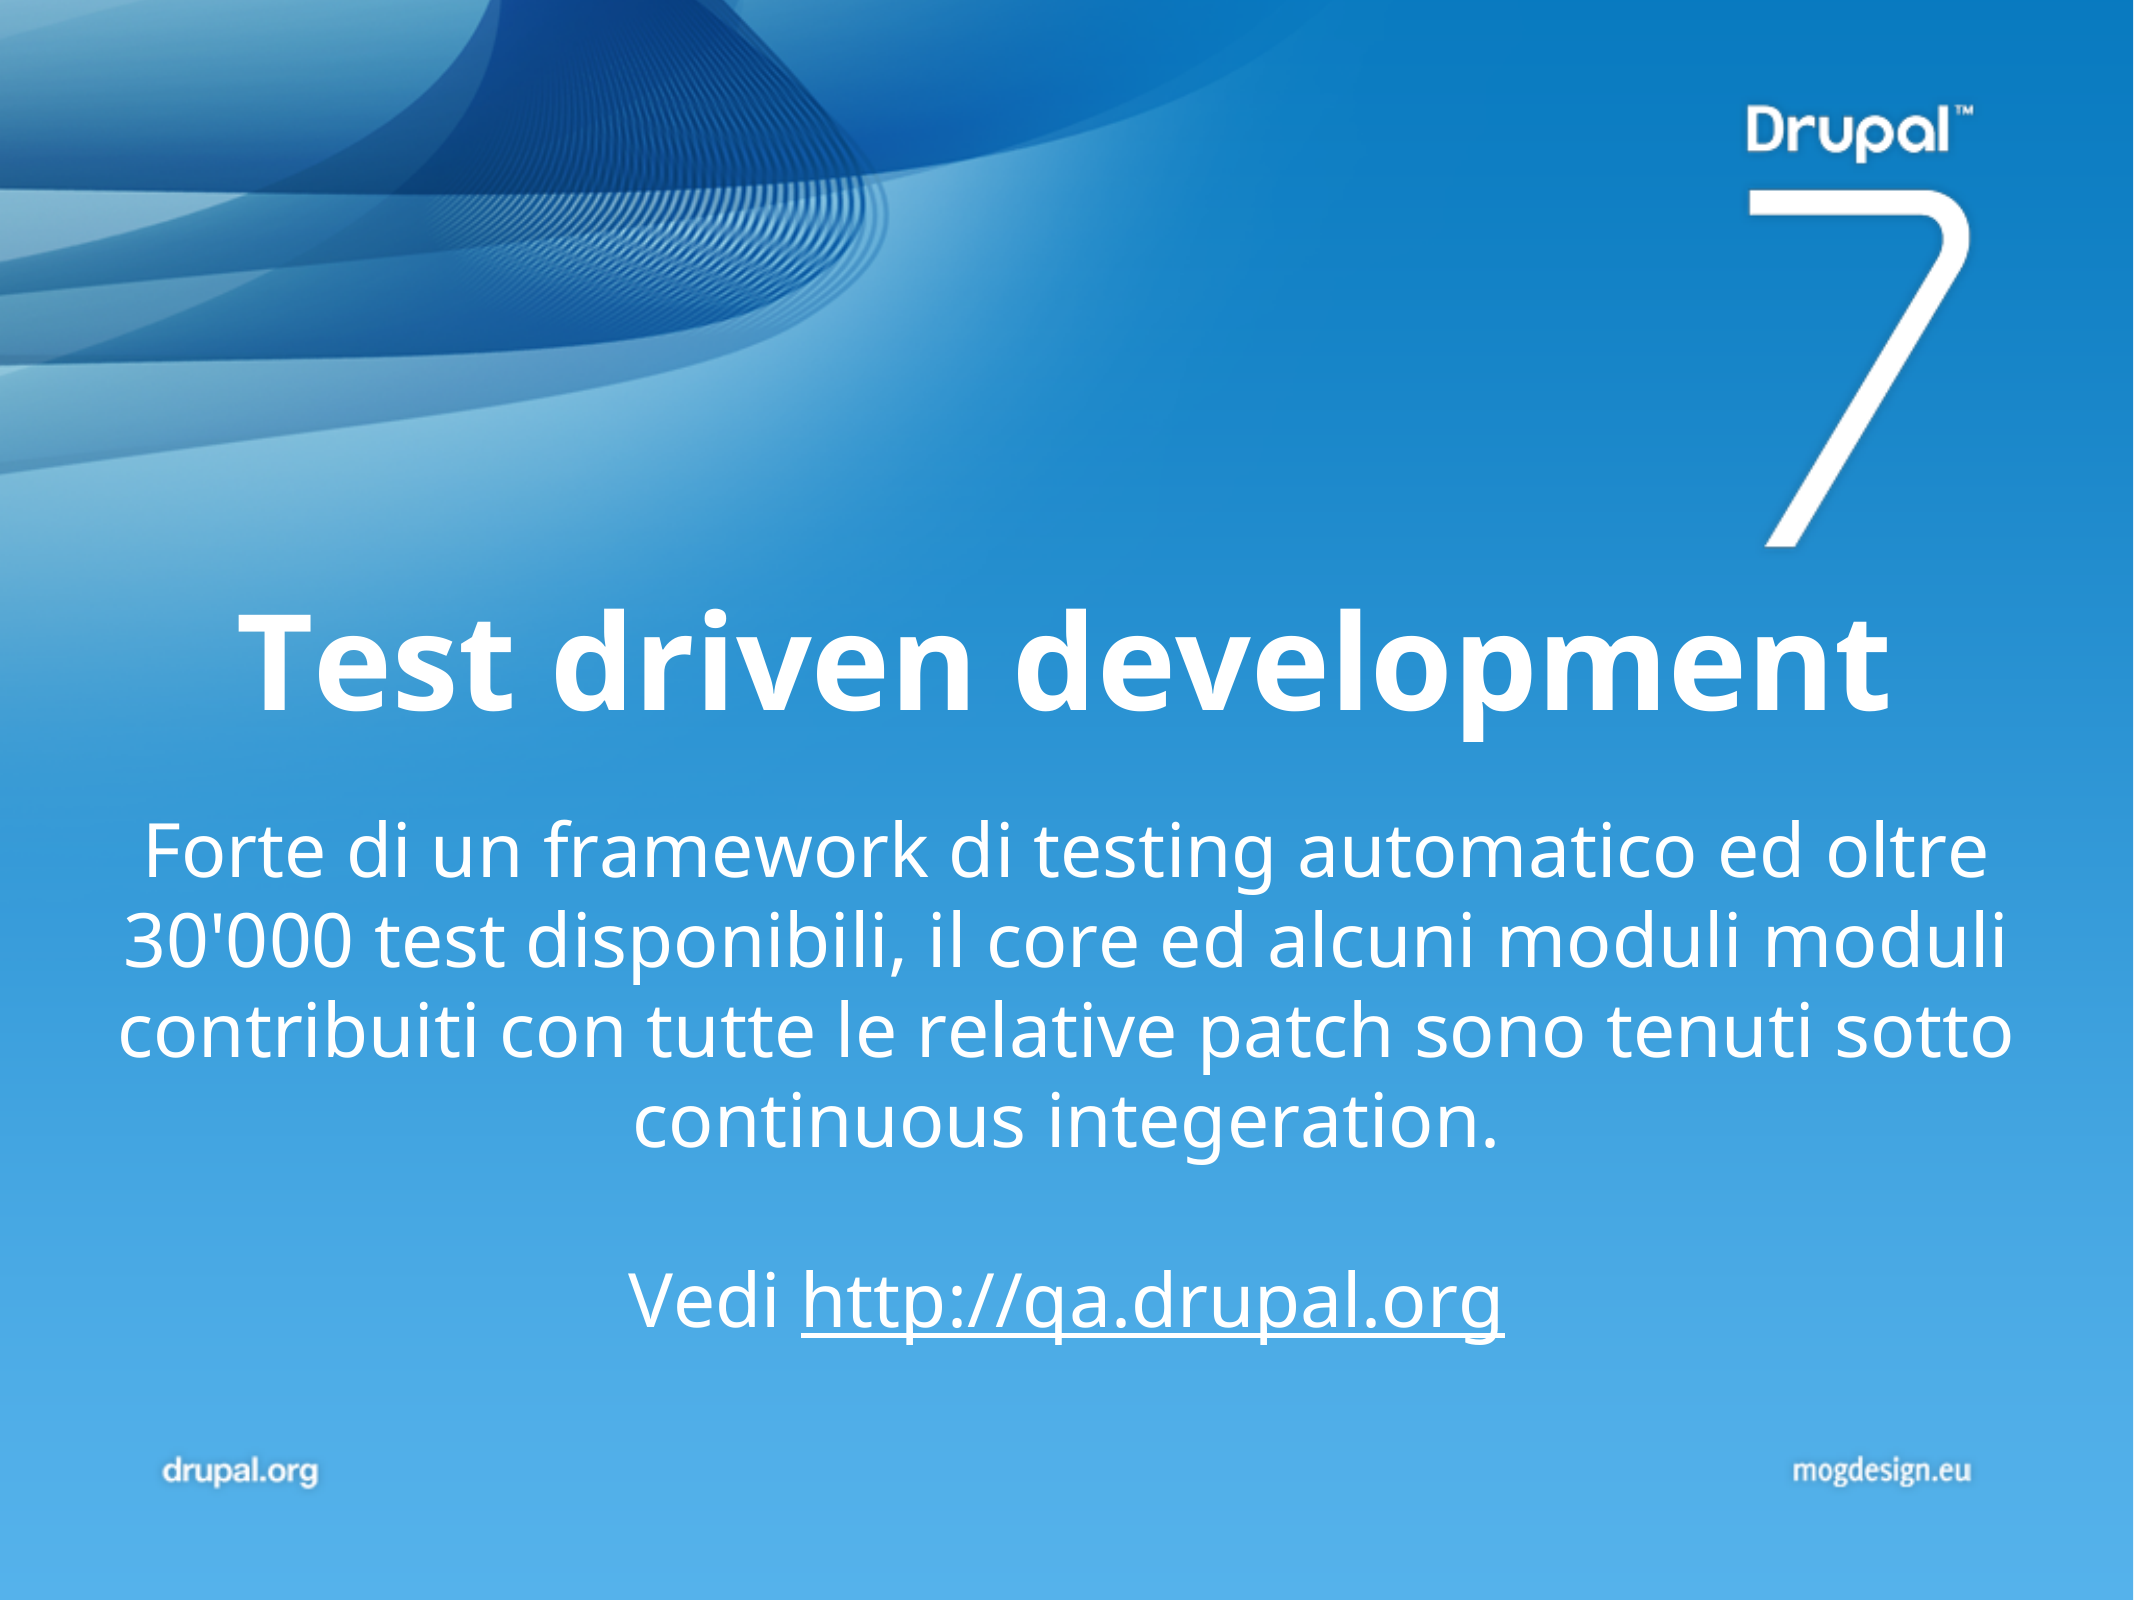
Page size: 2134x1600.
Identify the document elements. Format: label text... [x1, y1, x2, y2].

list Forte di un framework di testing automatico ed oltre 30'000 test disponibili, il core ed alcuni moduli moduli contribuiti con tutte le relative patch sono tenuti sotto continuous integeration. Vedi http://qa.drupal.org [108, 793, 2026, 1600]
picture [0, 0, 2134, 1600]
title Test driven development [106, 137, 2023, 746]
